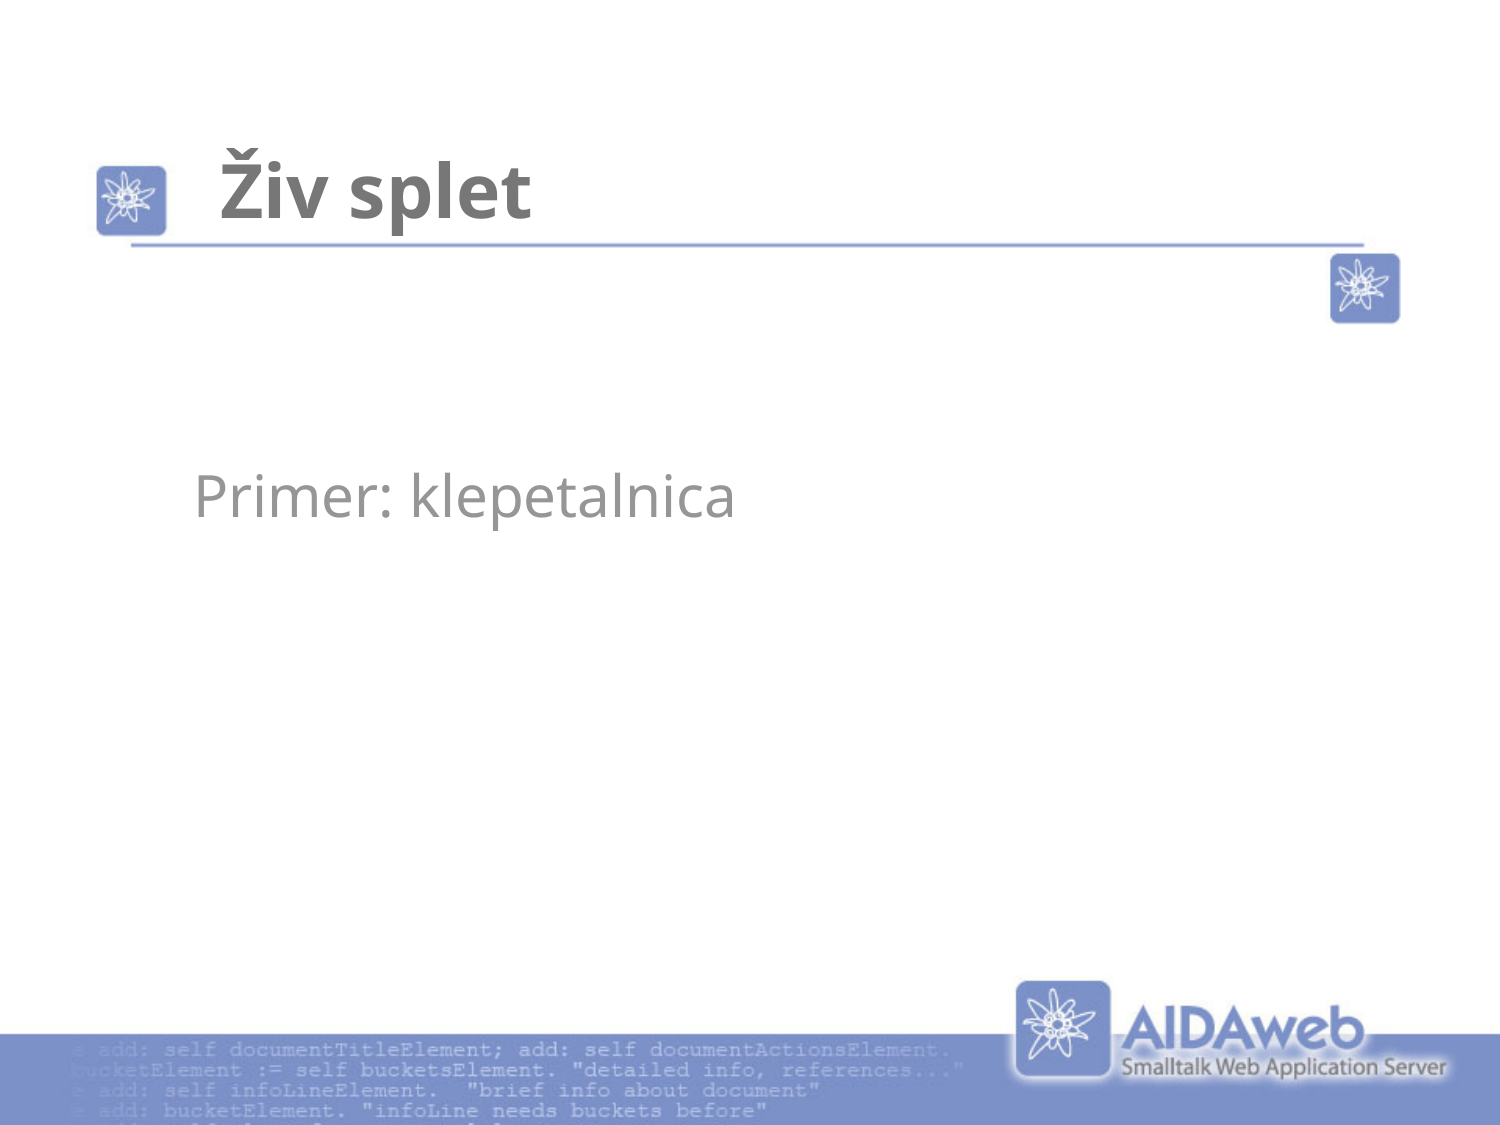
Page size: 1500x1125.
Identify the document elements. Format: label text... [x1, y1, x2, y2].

title Živ splet [181, 147, 1365, 244]
picture [0, 0, 1500, 1125]
list Primer: klepetalnica [137, 290, 1400, 1034]
